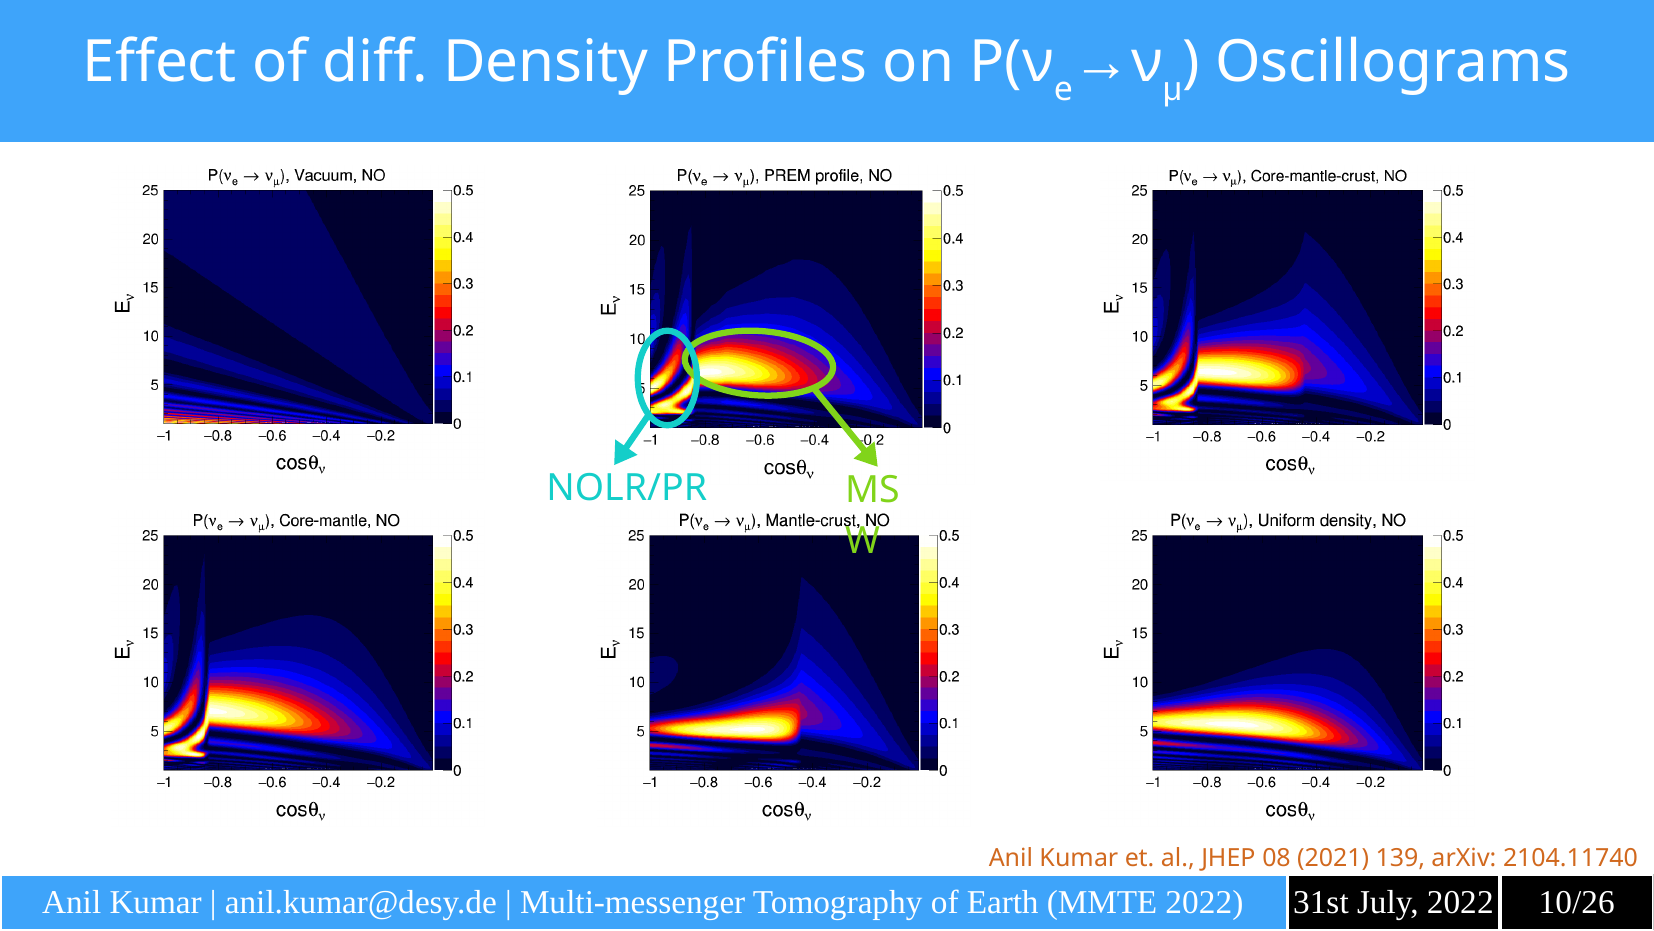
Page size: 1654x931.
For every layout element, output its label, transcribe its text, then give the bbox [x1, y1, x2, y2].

title Effect of diff. Density Profiles on P(νe→νμ) Oscillograms [0, 0, 1654, 130]
picture [111, 510, 485, 827]
picture [641, 334, 693, 422]
picture [1100, 165, 1475, 481]
picture [597, 165, 975, 485]
text_box NOLR/PR [531, 453, 762, 518]
picture [111, 165, 485, 480]
picture [1100, 510, 1475, 827]
picture [630, 384, 860, 485]
text_box MSW [830, 454, 948, 520]
picture [695, 334, 829, 392]
text_box Anil Kumar et. al., JHEP 08 (2021) 139, arXiv: 2104.11740 [0, 832, 1654, 881]
picture [597, 510, 971, 827]
